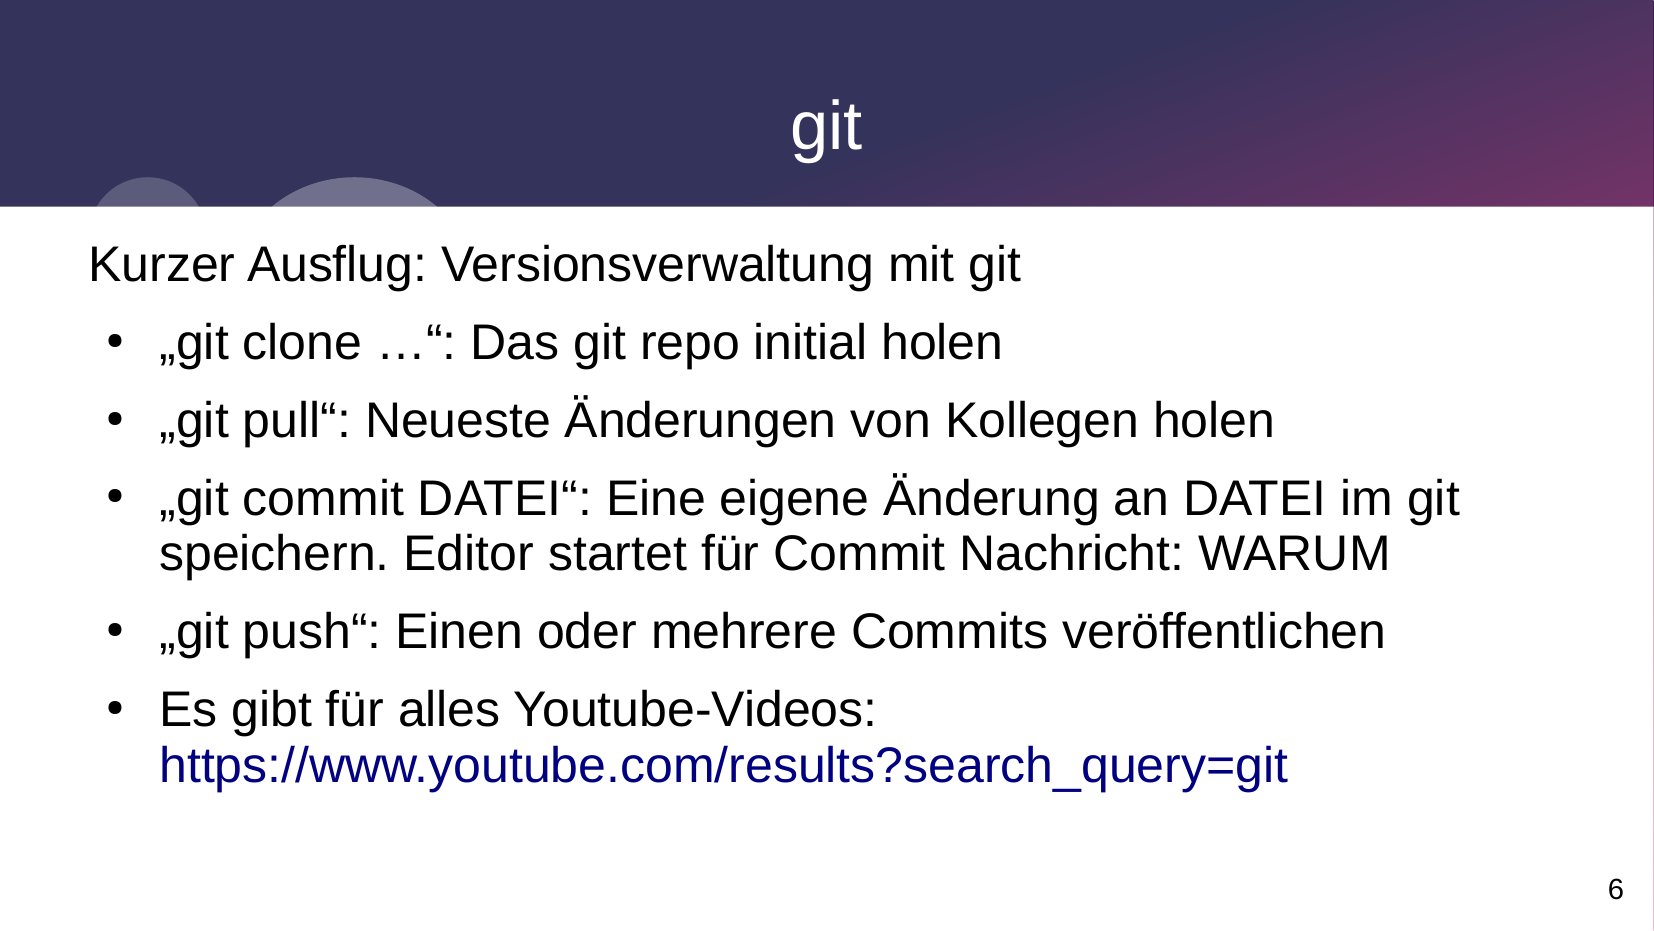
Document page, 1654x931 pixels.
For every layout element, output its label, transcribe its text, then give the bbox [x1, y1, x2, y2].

list Kurzer Ausflug: Versionsverwaltung mit git „git clone …“: Das git repo initial holen „git pull“: Neueste Änderungen von Kollegen holen „git commit DATEI“: Eine eigene Änderung an DATEI im git speichern. Editor startet für Commit Nachricht: WARUM „git push“: Einen oder mehrere Commits veröffentlichen Es gibt für alles Youtube-Videos:https://www.youtube.com/results?search_query=git [88, 236, 1565, 827]
title git [88, 44, 1565, 207]
